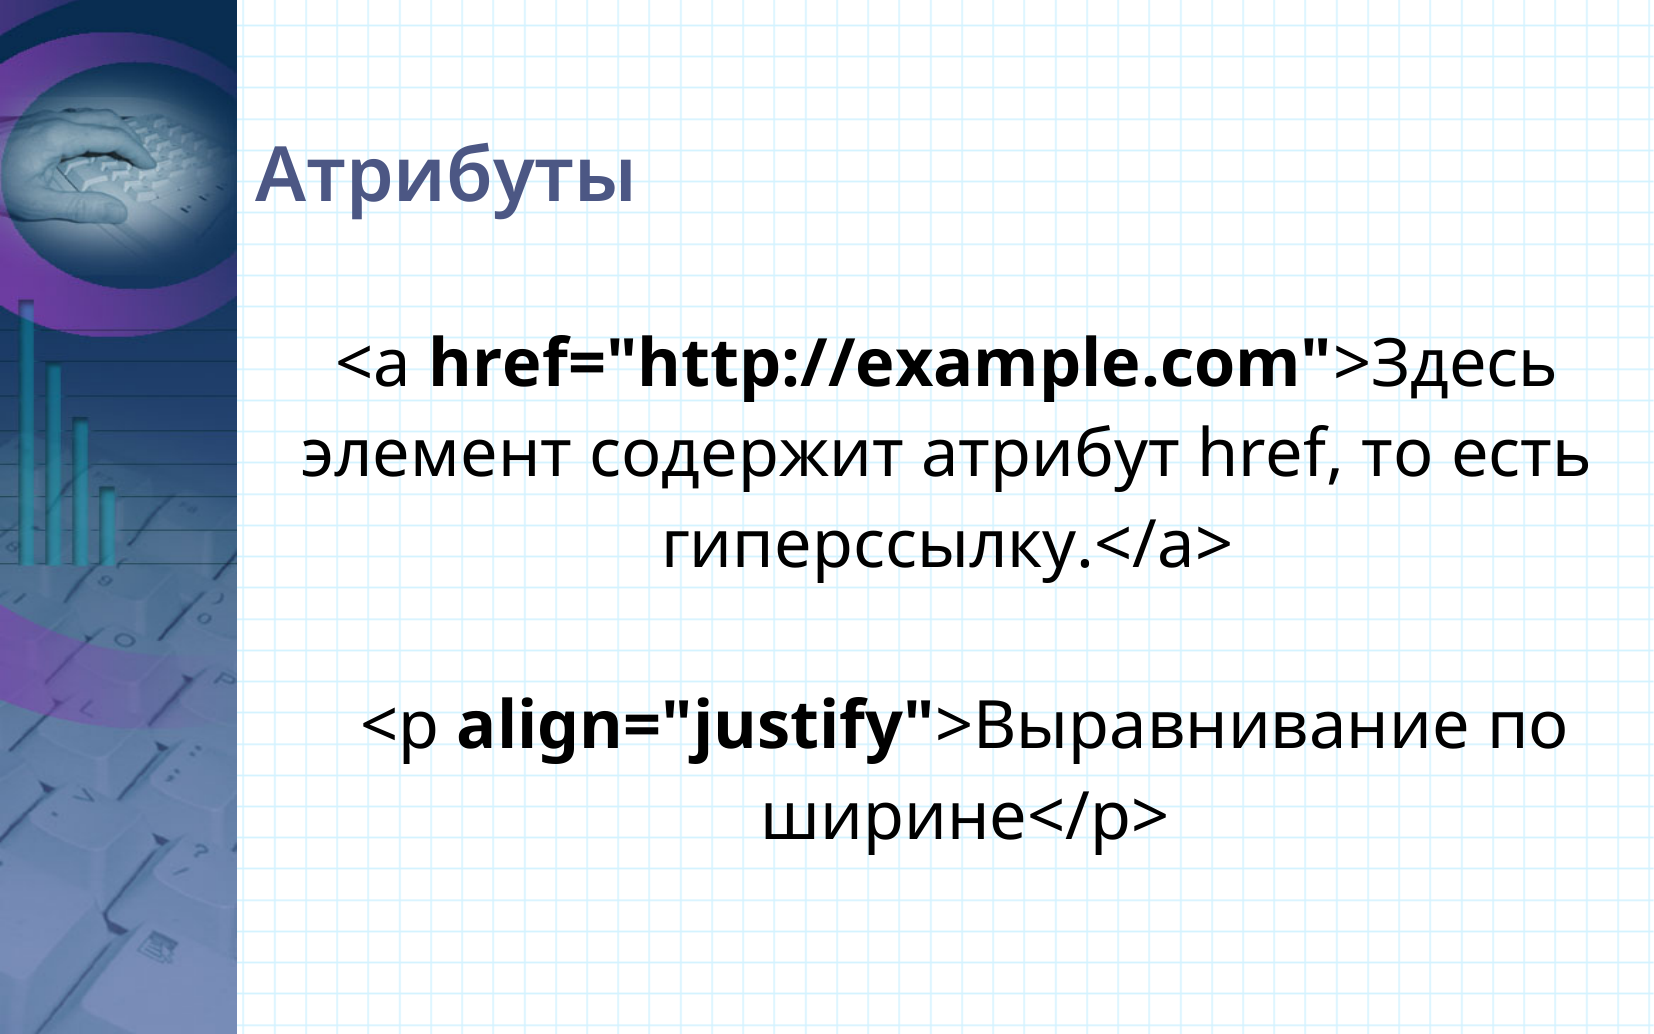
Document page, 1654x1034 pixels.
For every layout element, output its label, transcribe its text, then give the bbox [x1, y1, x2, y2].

picture [0, 0, 1654, 1034]
subtitle <a href="http://example.com">Здесь элемент содержит атрибут href, то есть гиперссылку.</a> <p align="justify">Выравнивание по ширине</p> [254, 287, 1640, 887]
title Атрибуты [254, 85, 1640, 259]
